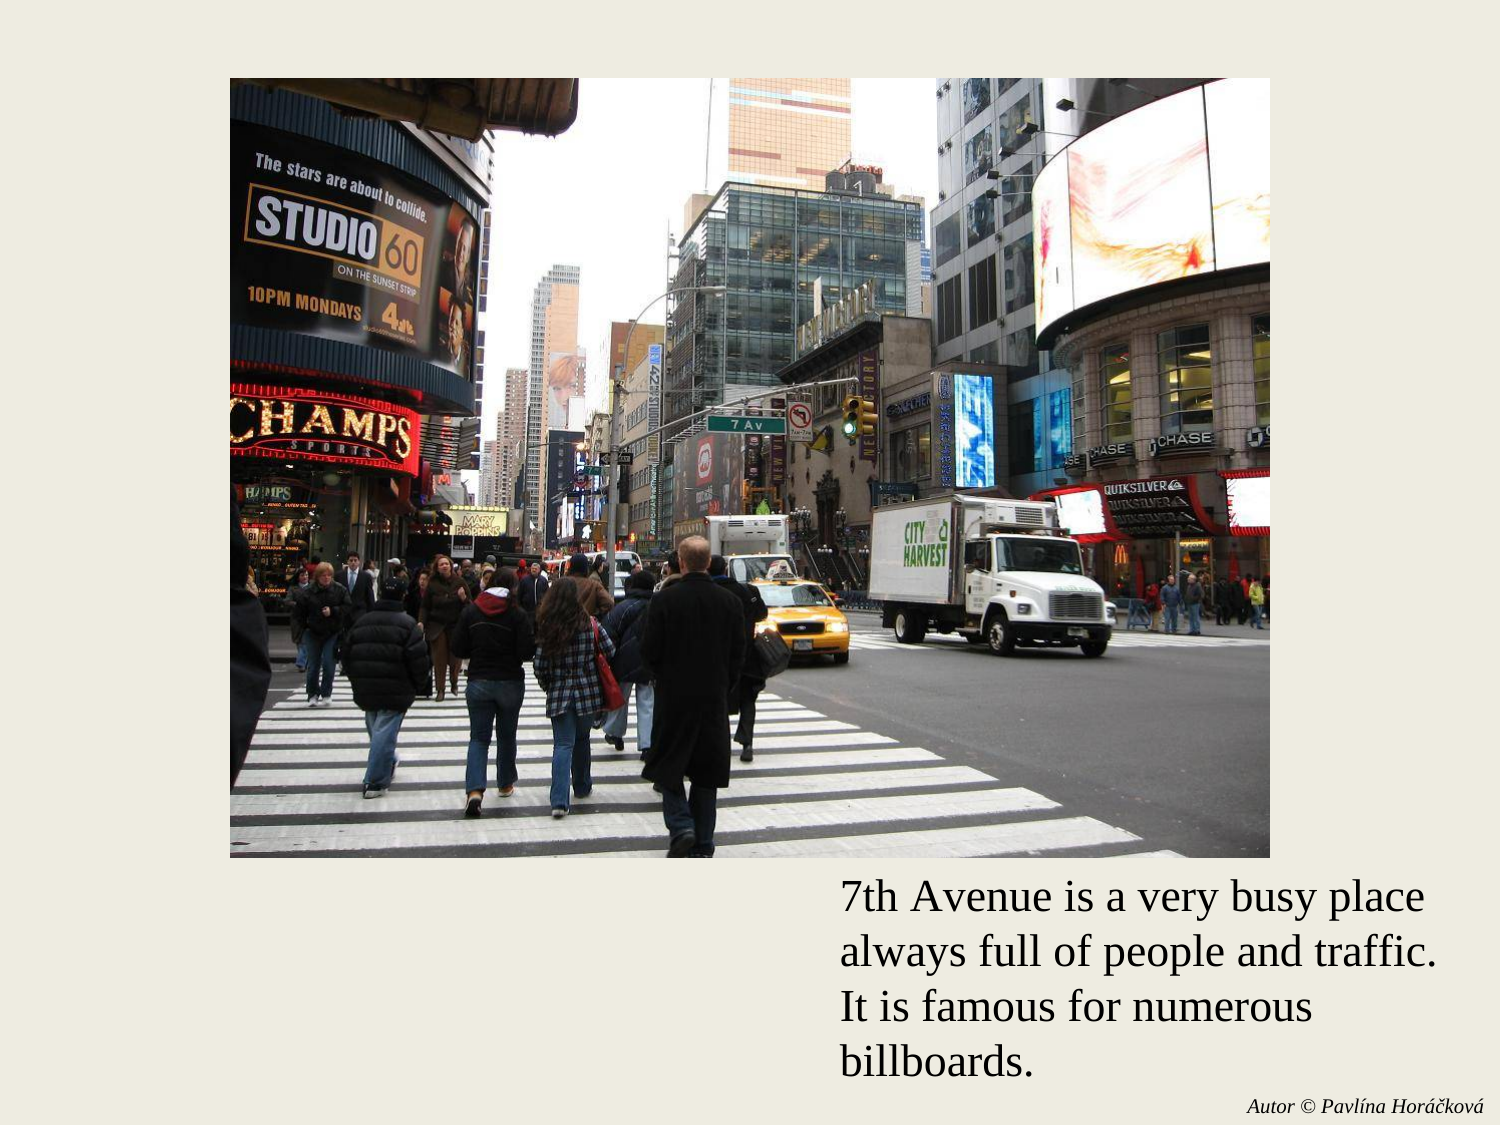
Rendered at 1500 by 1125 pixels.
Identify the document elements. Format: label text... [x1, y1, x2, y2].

text_box Autor © Pavlína Horáčková [1232, 1084, 1500, 1125]
text_box 7th Avenue is a very busy place always full of people and traffic. It is famous for numerous billboards. [824, 857, 1453, 1125]
picture [230, 78, 1270, 858]
